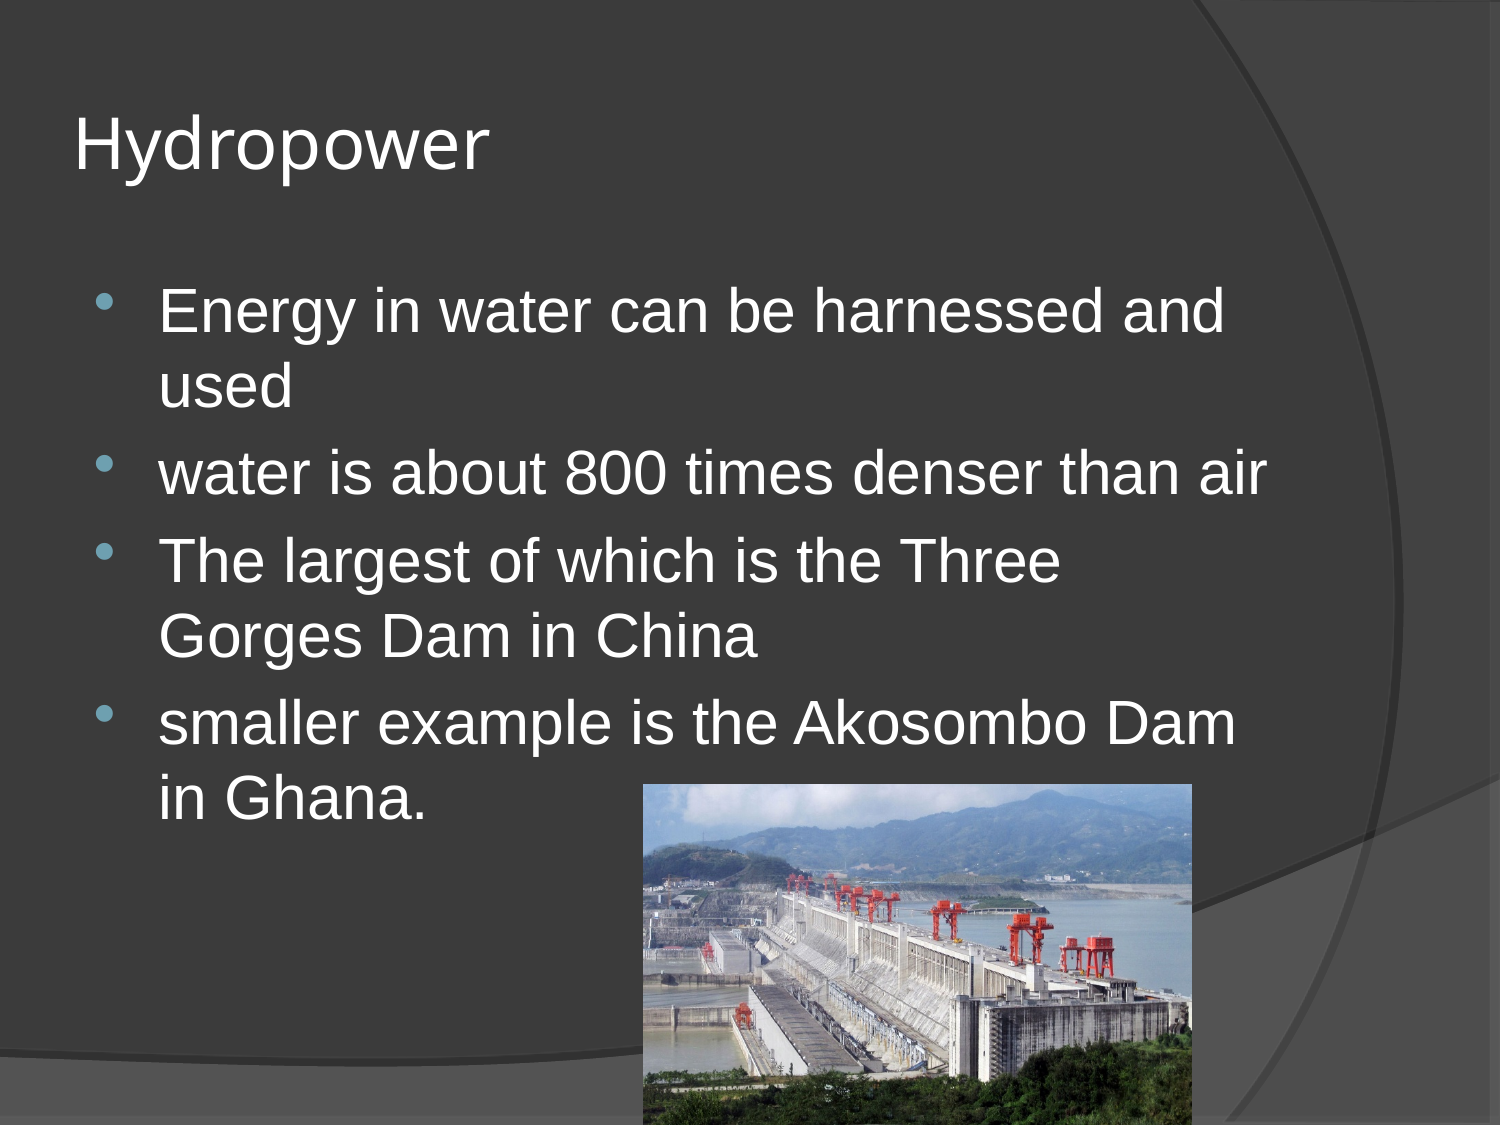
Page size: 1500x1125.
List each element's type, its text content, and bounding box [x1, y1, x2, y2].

picture [643, 784, 1192, 1125]
title Hydropower [64, 90, 1290, 278]
list Energy in water can be harnessed and used water is about 800 times denser than air The largest of which is the Three Gorges Dam in China smaller example is the Akosombo Dam in Ghana. [75, 262, 1300, 1005]
